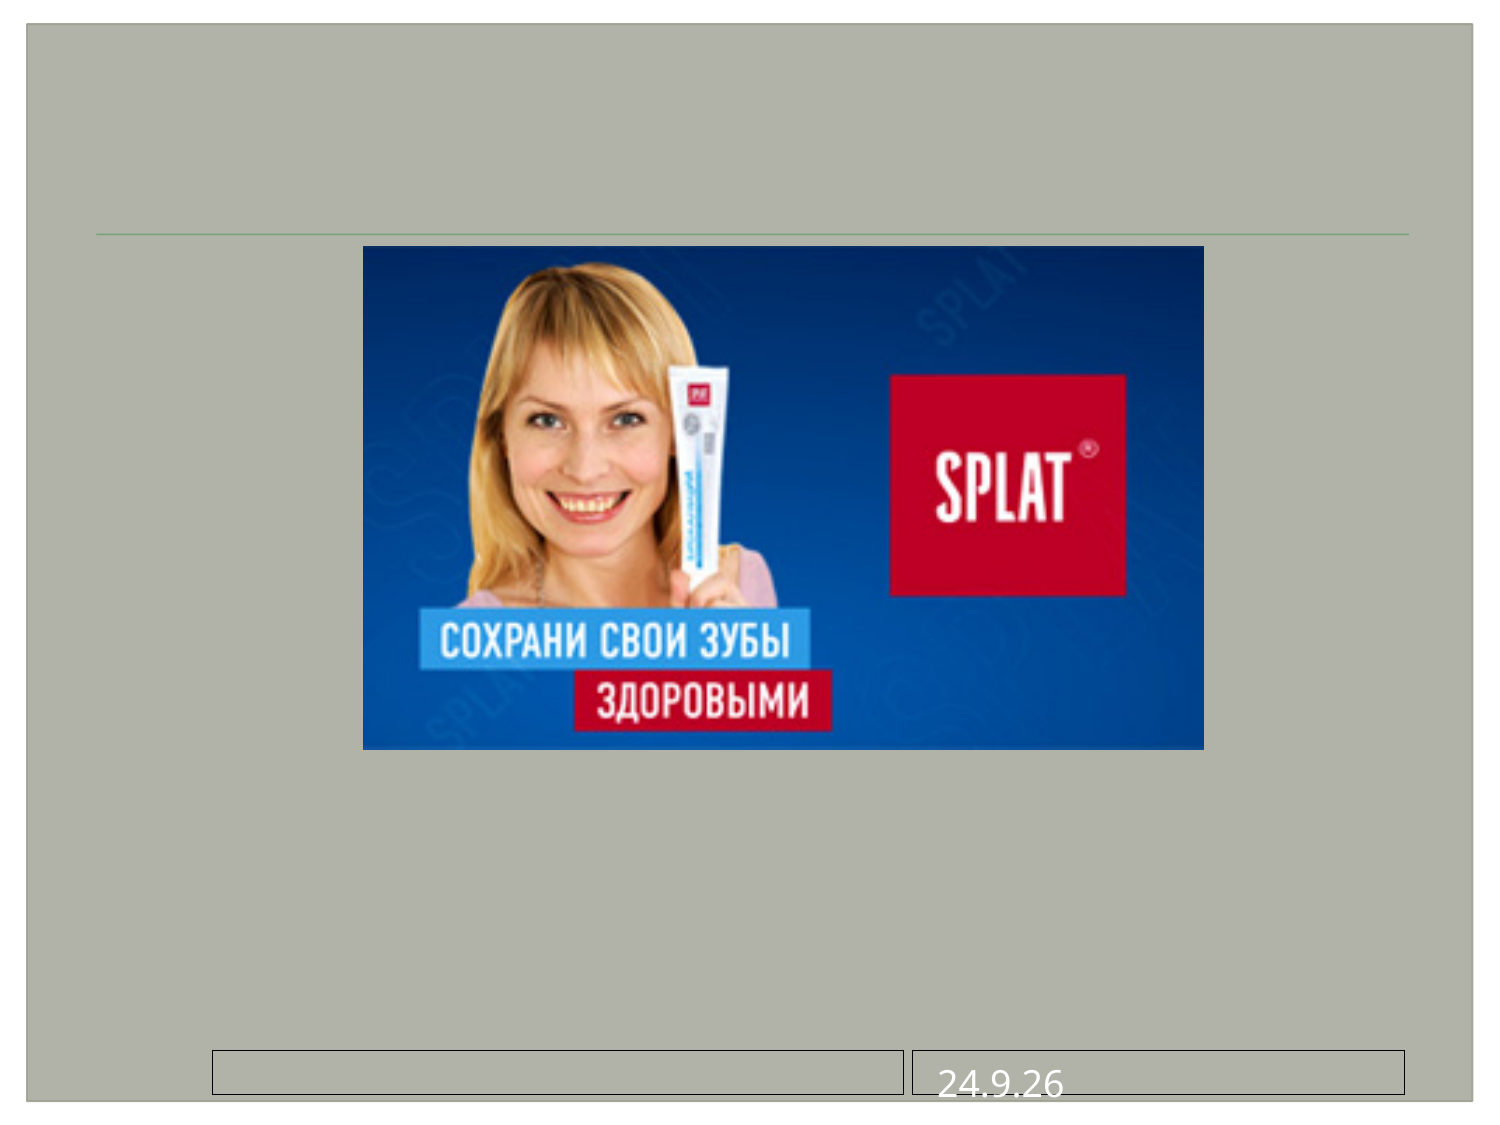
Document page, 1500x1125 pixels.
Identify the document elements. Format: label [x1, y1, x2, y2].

picture [363, 246, 1204, 750]
